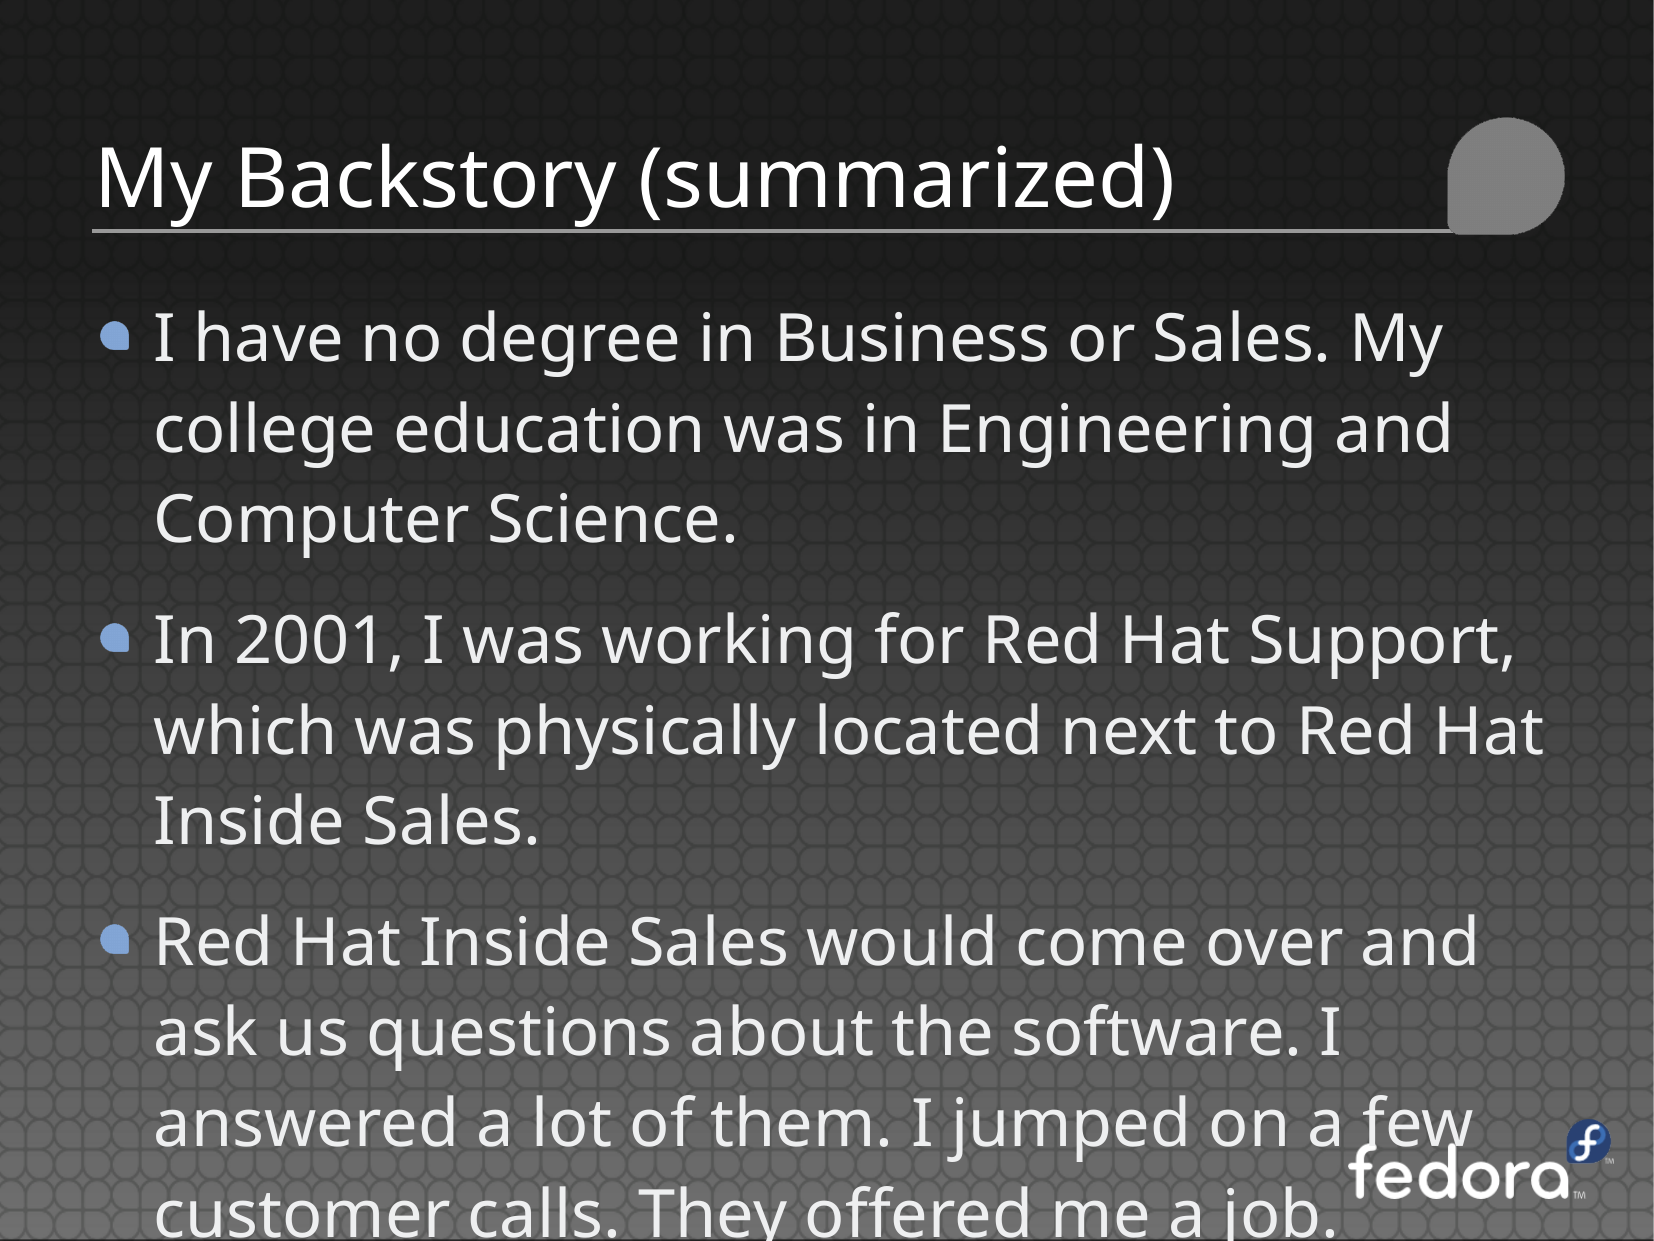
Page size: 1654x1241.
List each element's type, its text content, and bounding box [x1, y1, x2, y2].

title My Backstory (summarized) [94, 100, 1426, 251]
list I have no degree in Business or Sales. My college education was in Engineering and Computer Science. In 2001, I was working for Red Hat Support, which was physically located next to Red Hat Inside Sales. Red Hat Inside Sales would come over and ask us questions about the software. I answered a lot of them. I jumped on a few customer calls. They offered me a job. [82, 290, 1571, 1128]
picture [0, 0, 1654, 1241]
